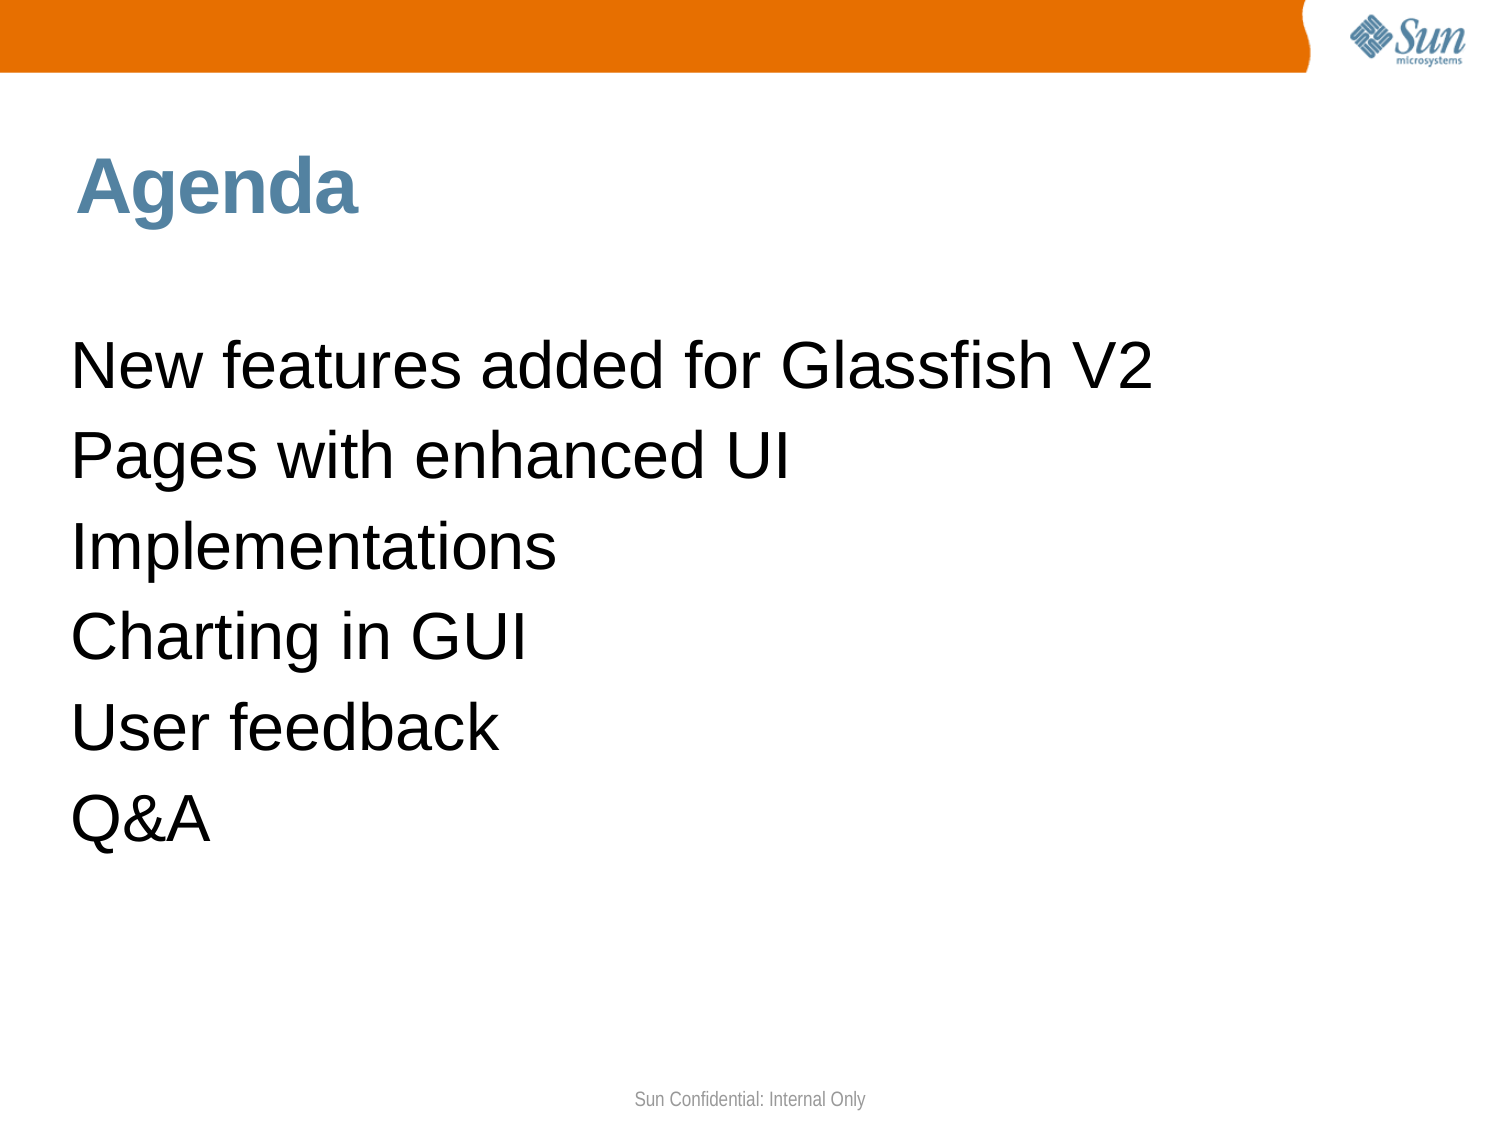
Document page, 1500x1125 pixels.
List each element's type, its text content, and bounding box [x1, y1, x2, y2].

picture [0, 0, 1500, 75]
list New features added for Glassfish V2 Pages with enhanced UI Implementations Charting in GUI User feedback Q&A [50, 337, 1426, 1006]
title Agenda [75, 149, 1437, 255]
